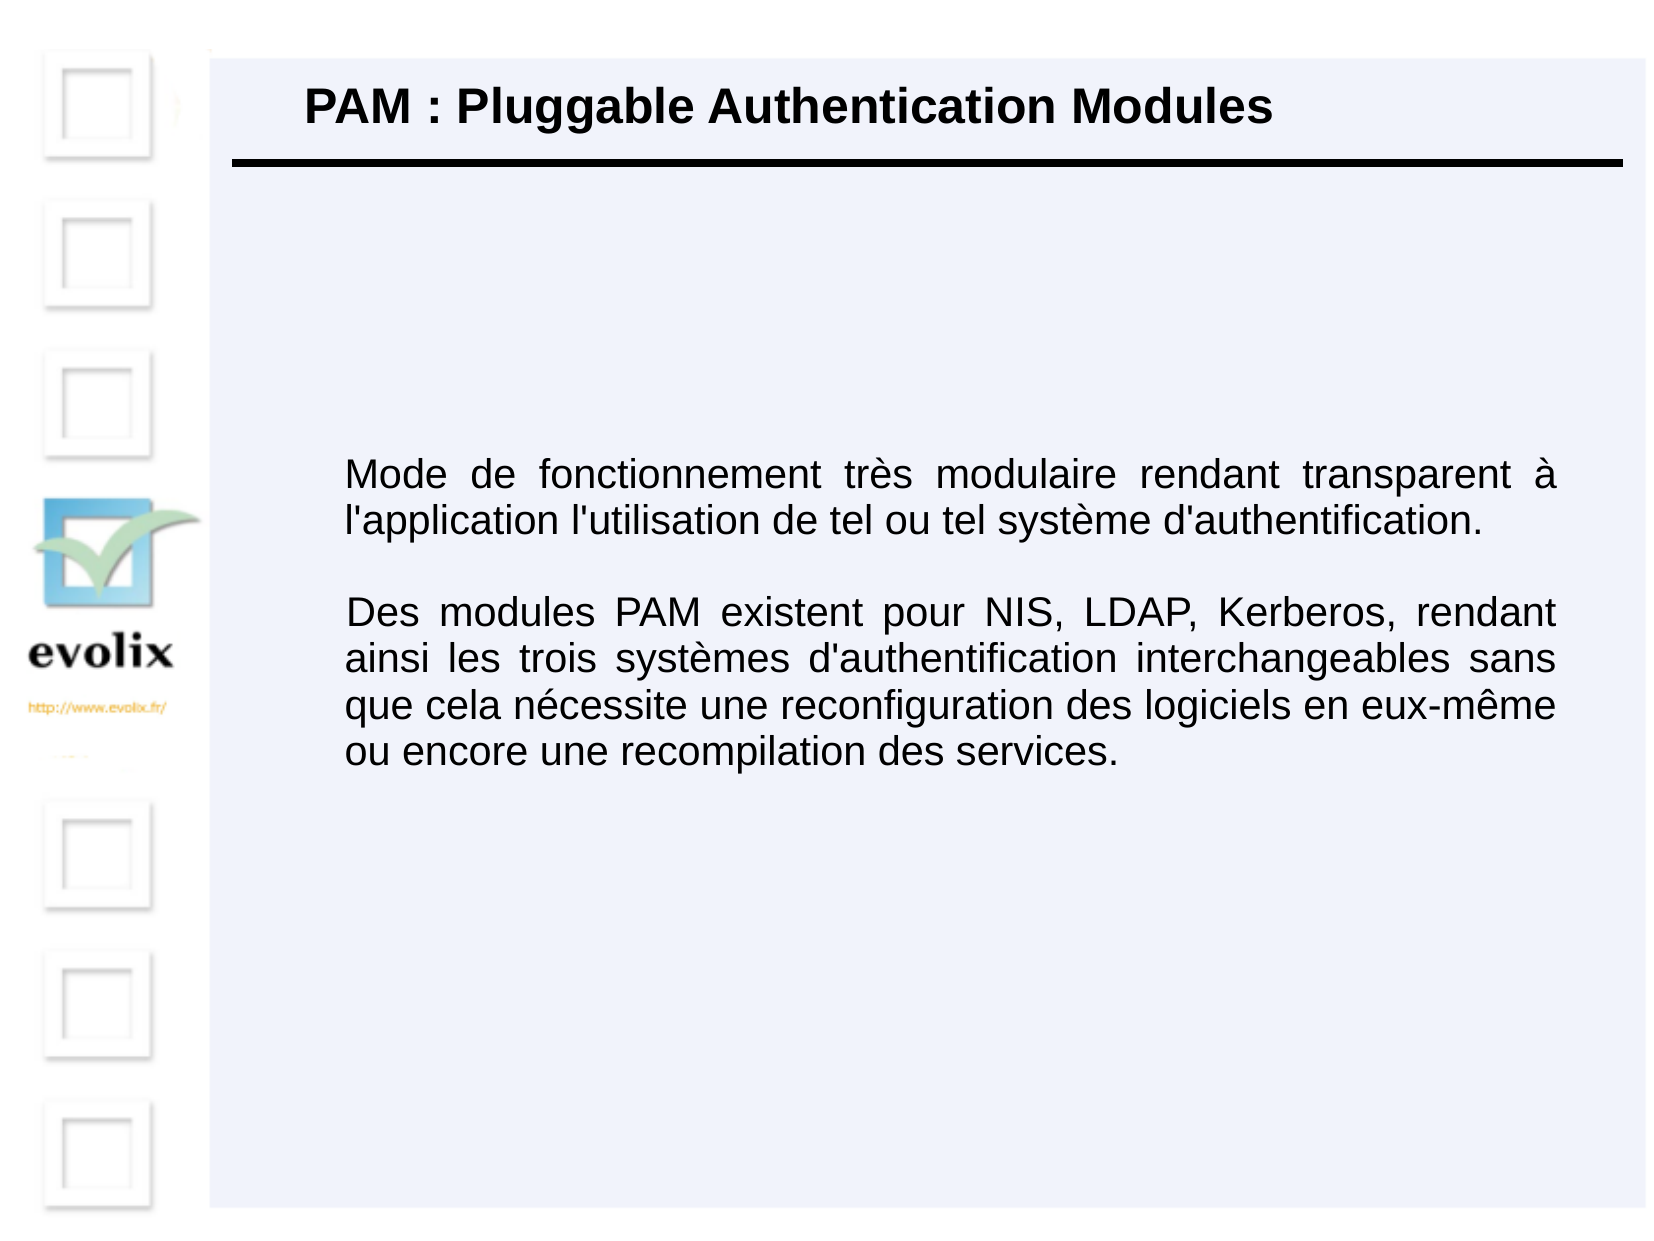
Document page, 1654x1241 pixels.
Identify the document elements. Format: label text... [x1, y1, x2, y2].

picture [0, 49, 1654, 1218]
text_box Mode de fonctionnement très modulaire rendant transparent à l'application l'utilisation de tel ou tel système d'authentification. Des modules PAM existent pour NIS, LDAP, Kerberos, rendant ainsi les trois systèmes d'authentification interchangeables sans que cela nécessite une reconfiguration des logiciels en eux-même ou encore une recompilation des services. [273, 294, 1573, 1115]
text_box PAM : Pluggable Authentication Modules [233, 71, 1403, 142]
